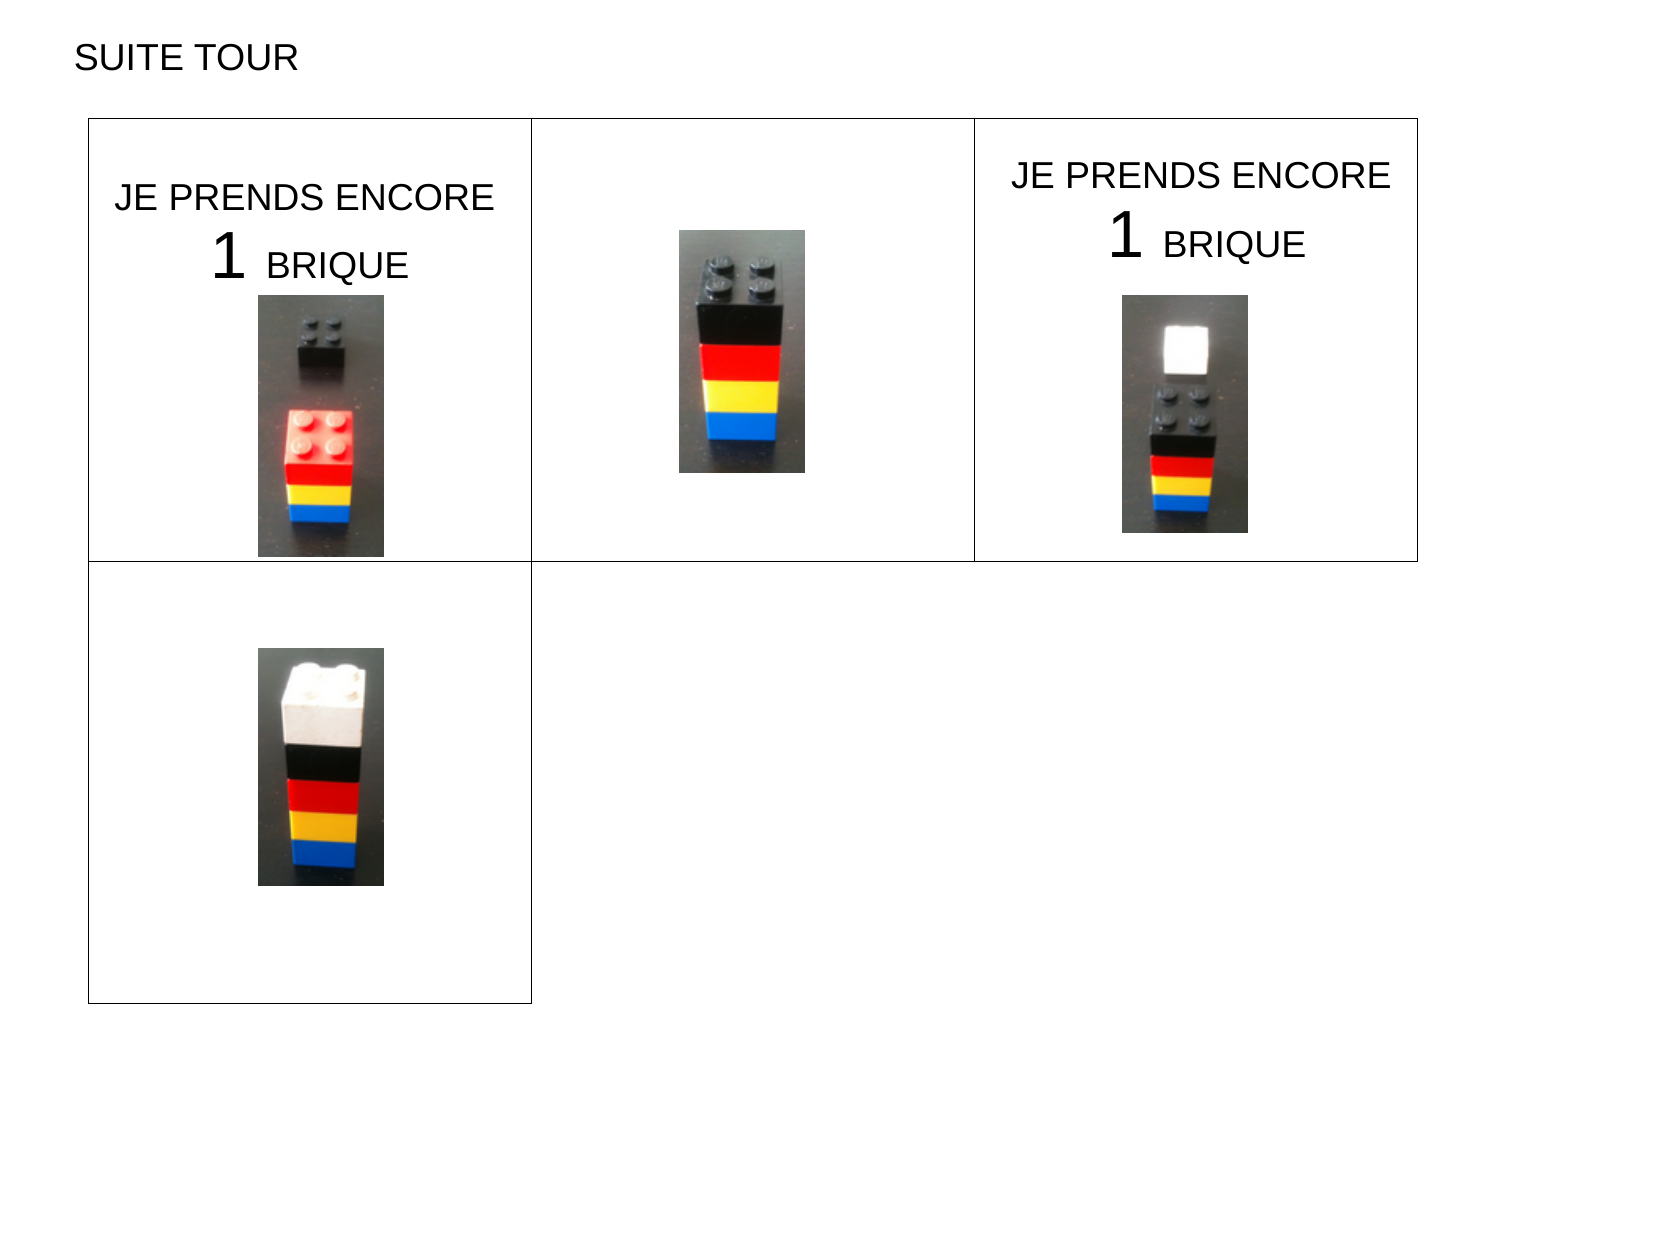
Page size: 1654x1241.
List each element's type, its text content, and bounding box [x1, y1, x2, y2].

picture [1122, 295, 1248, 533]
picture [258, 295, 384, 557]
picture [679, 230, 805, 473]
text_box JE PRENDS ENCORE 1 BRIQUE [88, 118, 531, 561]
text_box SUITE TOUR [59, 29, 502, 87]
text_box JE PRENDS ENCORE 1 BRIQUE [996, 147, 1418, 280]
picture [258, 648, 384, 886]
